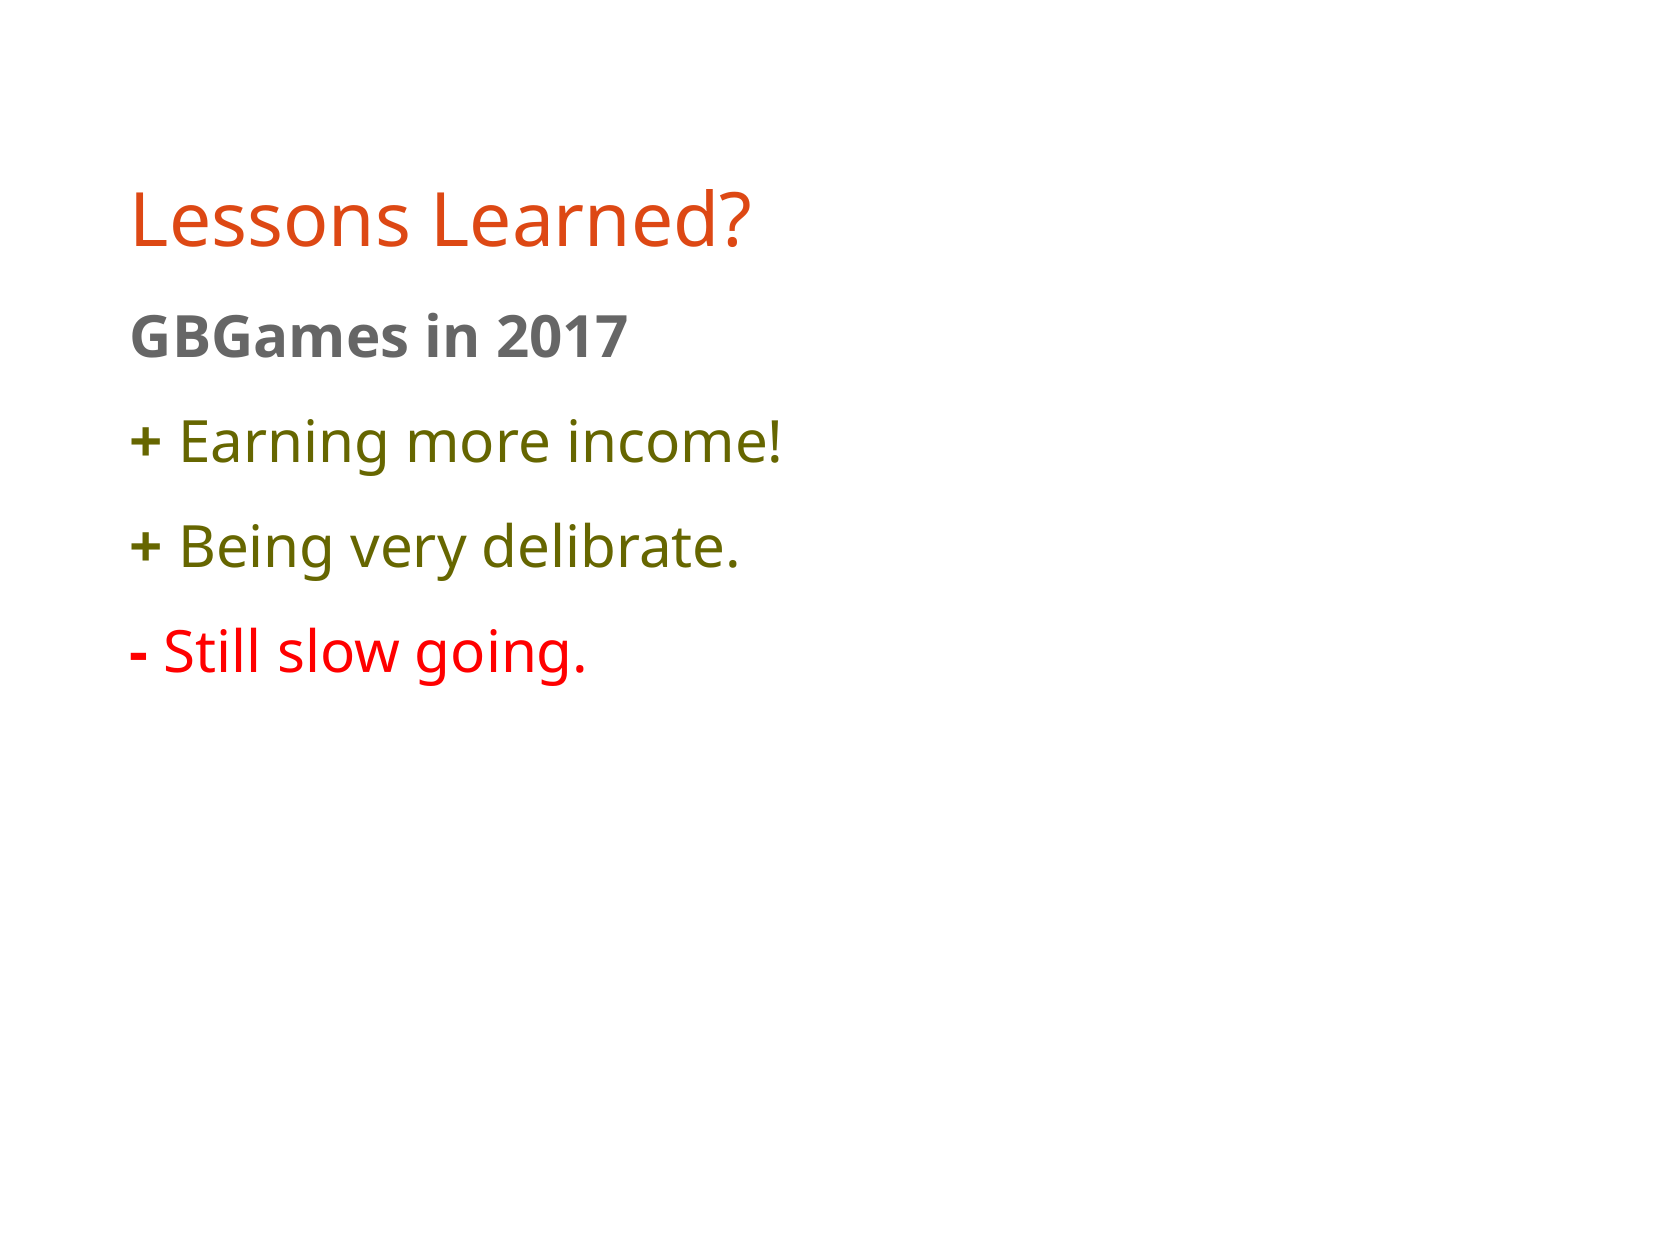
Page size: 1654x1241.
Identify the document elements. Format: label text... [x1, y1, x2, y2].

list GBGames in 2017 + Earning more income! + Being very delibrate. - Still slow going. [129, 295, 1518, 1010]
title Lessons Learned? [129, 153, 1518, 281]
